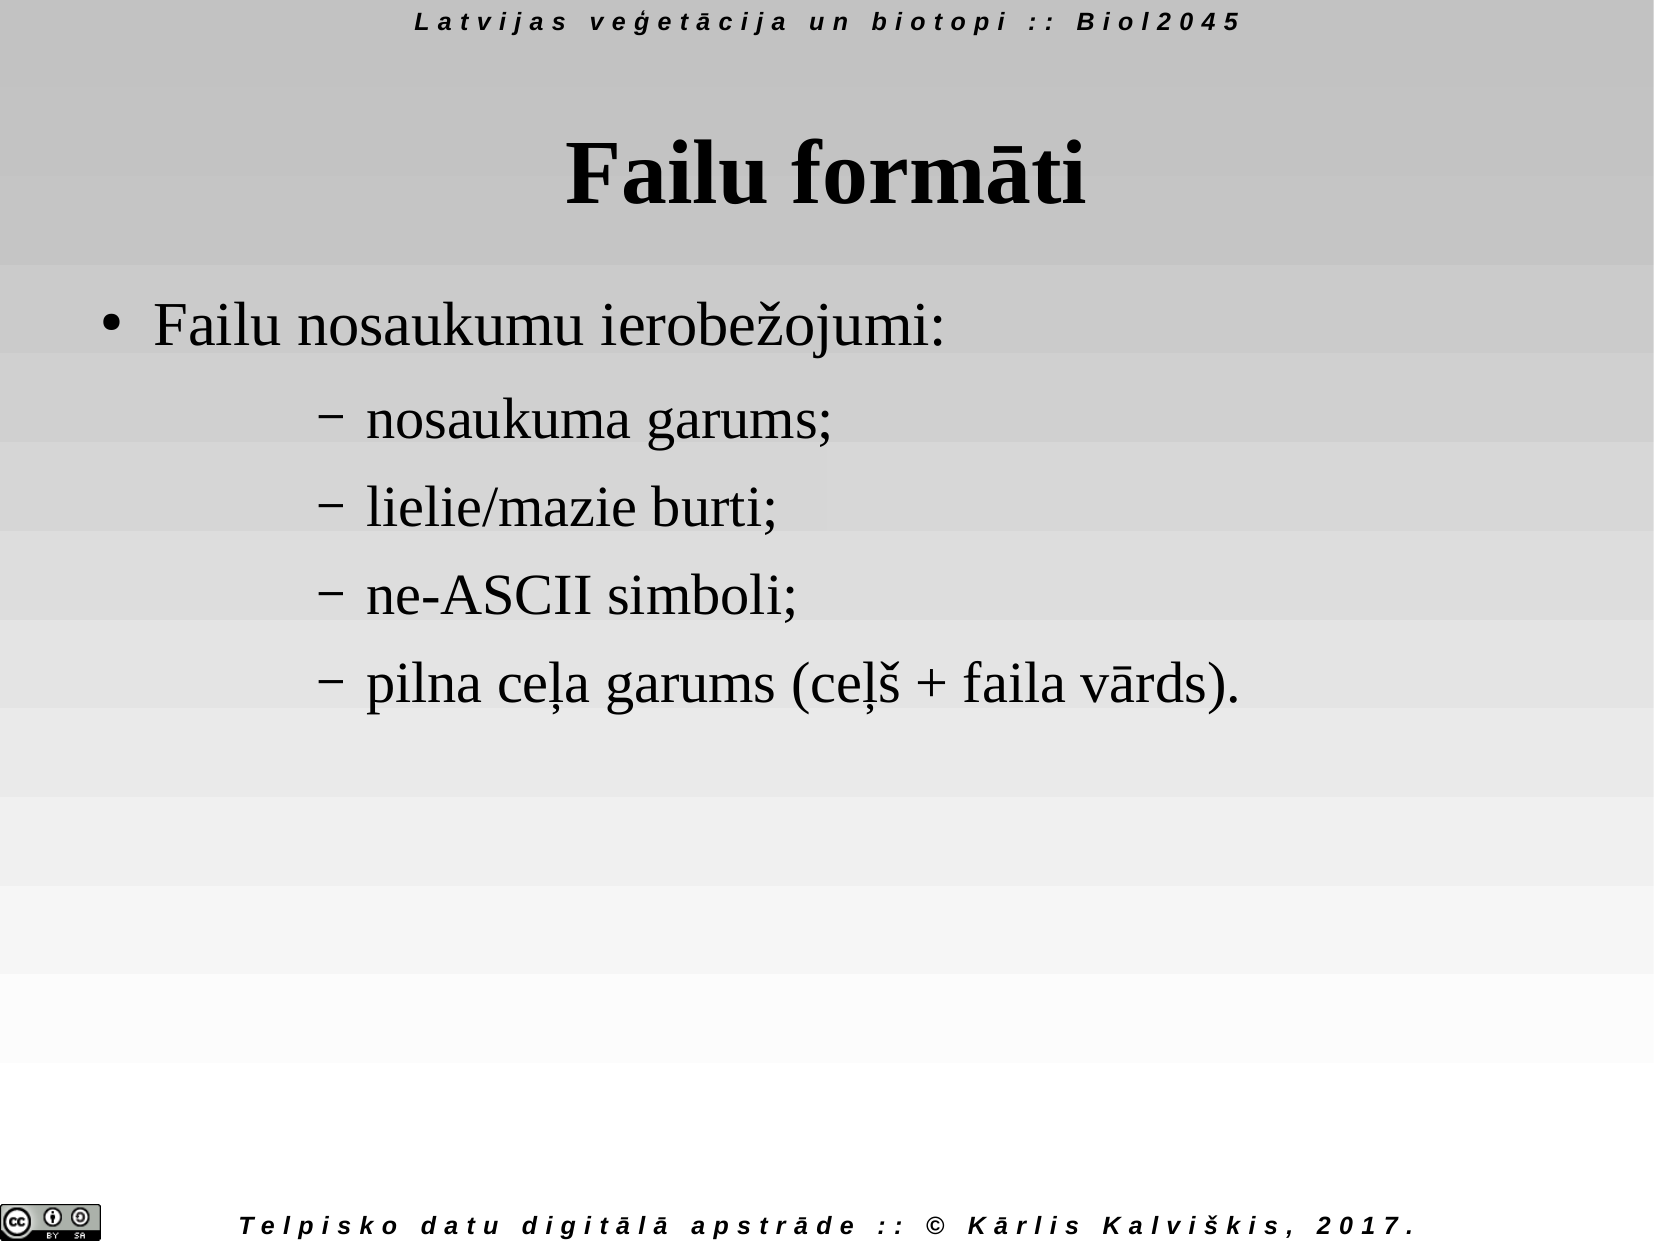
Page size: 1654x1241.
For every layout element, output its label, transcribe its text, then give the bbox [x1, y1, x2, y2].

picture [0, 0, 1654, 1241]
title Failu formāti [29, 49, 1625, 296]
list Failu nosaukumu ierobežojumi: nosaukuma garums; lielie/mazie burti; ne-ASCII simboli; pilna ceļa garums (ceļš + faila vārds). [82, 289, 1571, 1098]
